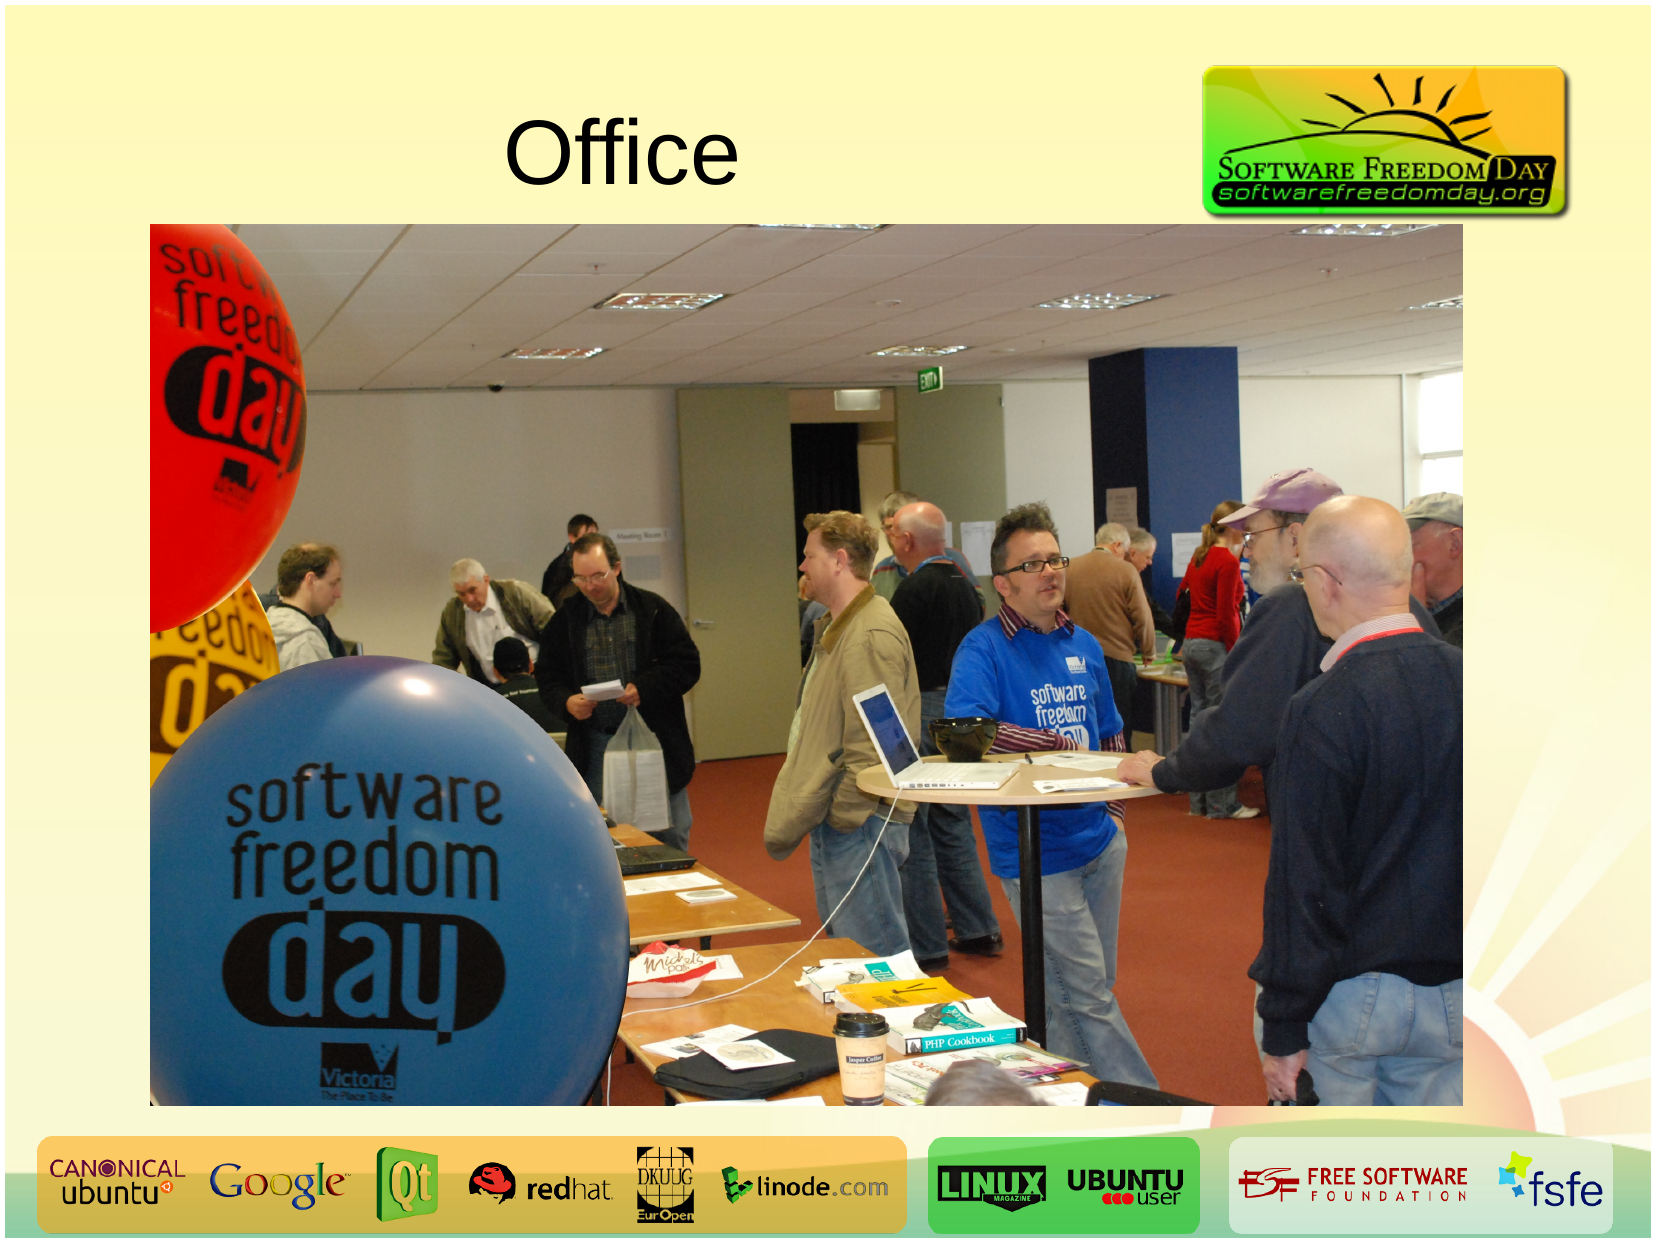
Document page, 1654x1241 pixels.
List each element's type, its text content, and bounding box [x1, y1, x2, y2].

picture [5, 5, 1651, 1238]
title Office [82, 49, 1163, 257]
